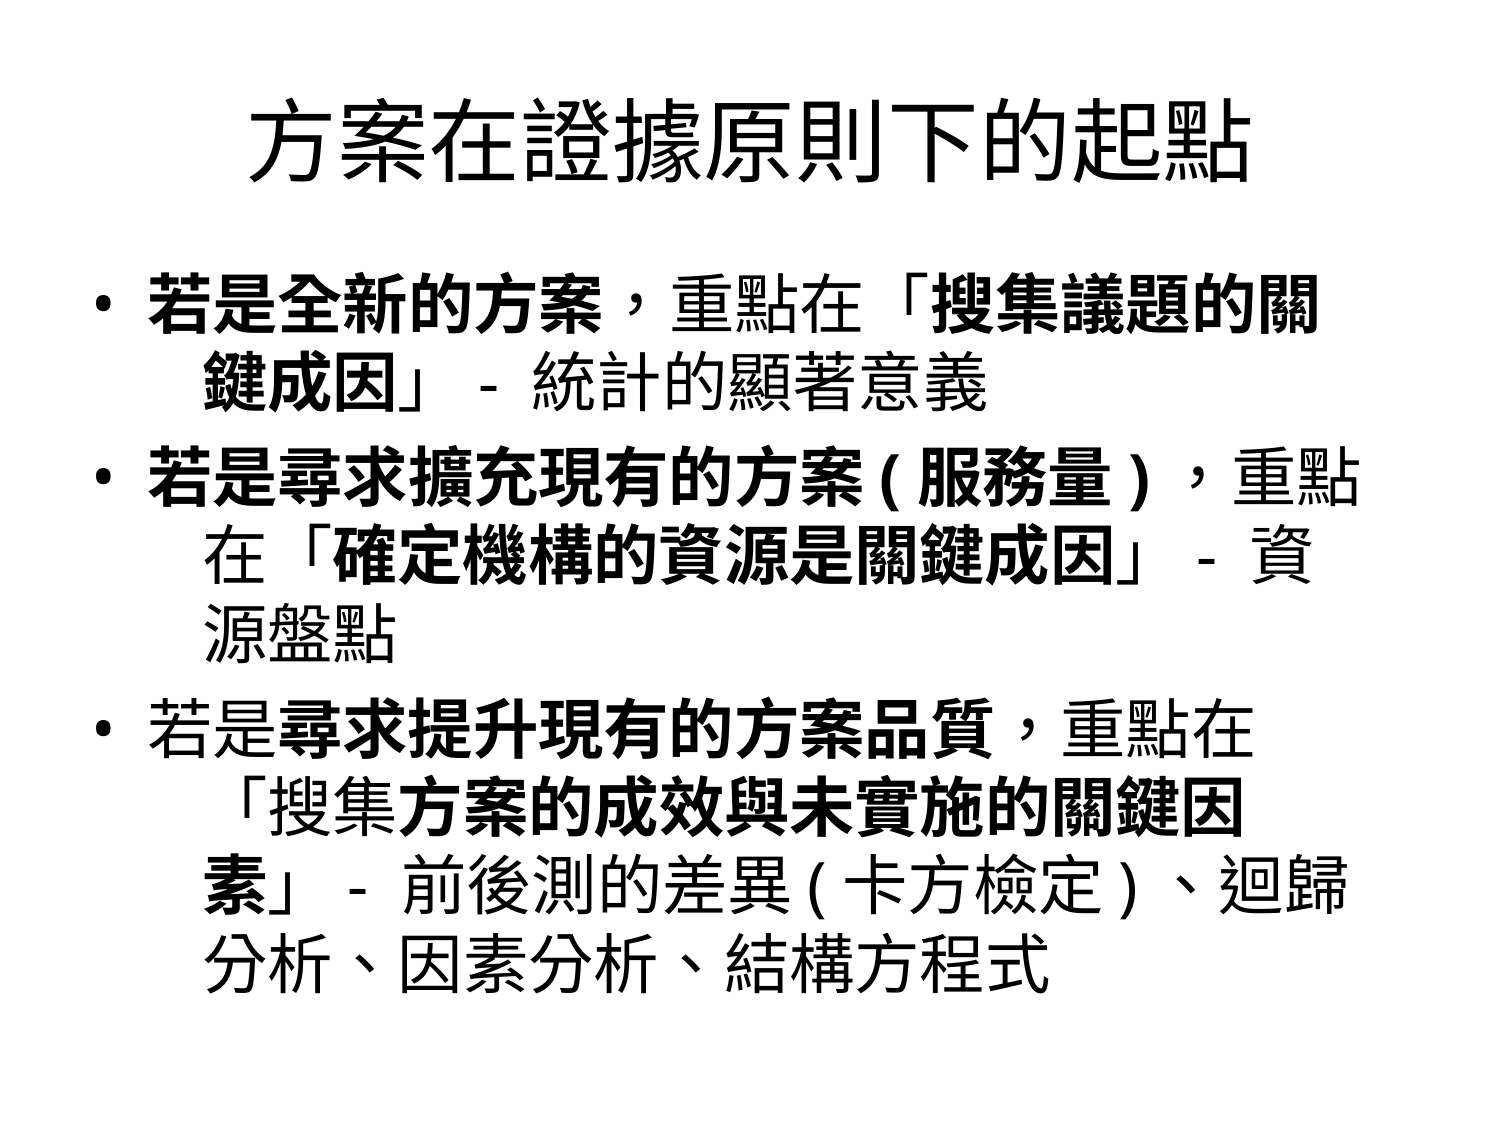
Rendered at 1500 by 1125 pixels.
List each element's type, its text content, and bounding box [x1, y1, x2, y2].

list 若是全新的方案，重點在「搜集議題的關鍵成因」- 統計的顯著意義 若是尋求擴充現有的方案(服務量)，重點在「確定機構的資源是關鍵成因」- 資源盤點 若是尋求提升現有的方案品質，重點在「搜集方案的成效與未實施的關鍵因素」- 前後測的差異(卡方檢定)、迴歸分析、因素分析、結構方程式 [76, 255, 1395, 1014]
title 方案在證據原則下的起點 [75, 45, 1426, 233]
